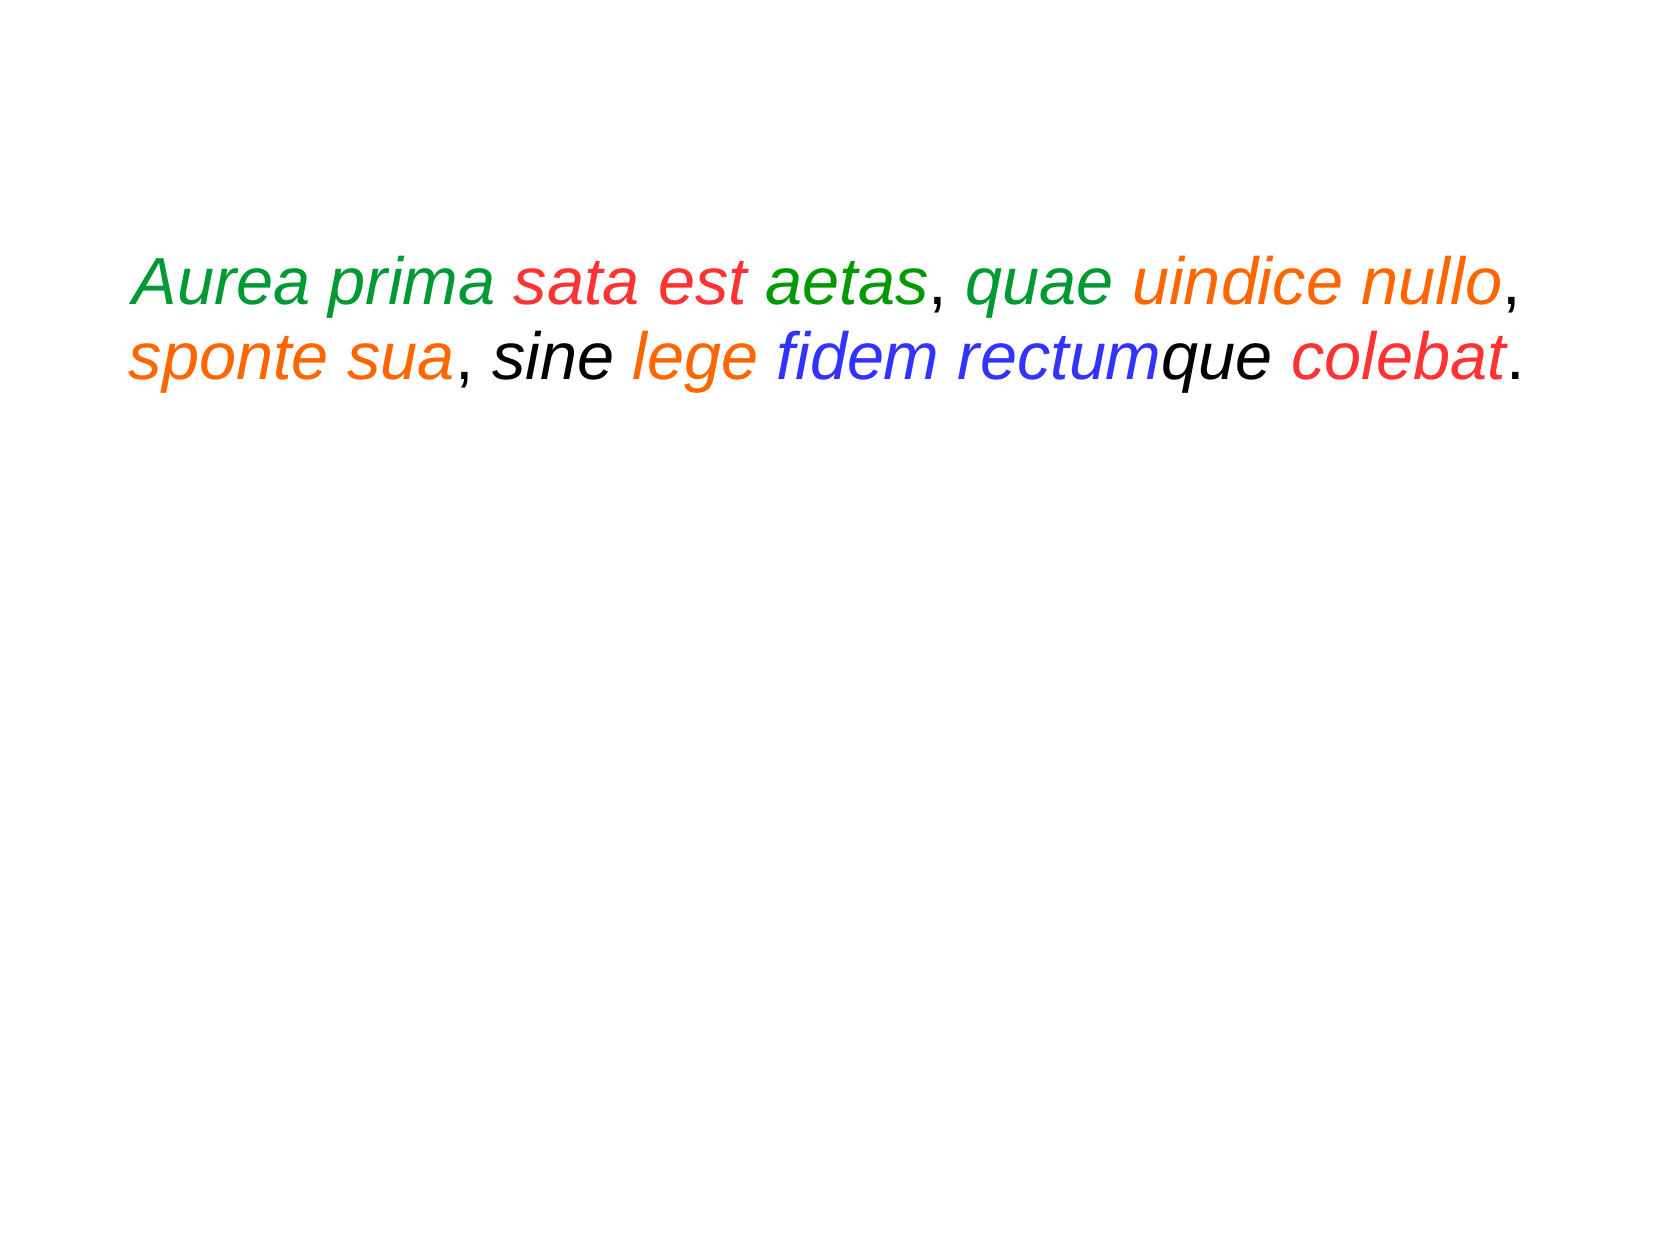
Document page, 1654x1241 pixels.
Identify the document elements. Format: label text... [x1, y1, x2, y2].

title Aurea prima sata est aetas, quae uindice nullo, sponte sua, sine lege fidem rectumque colebat. [47, 35, 1607, 603]
